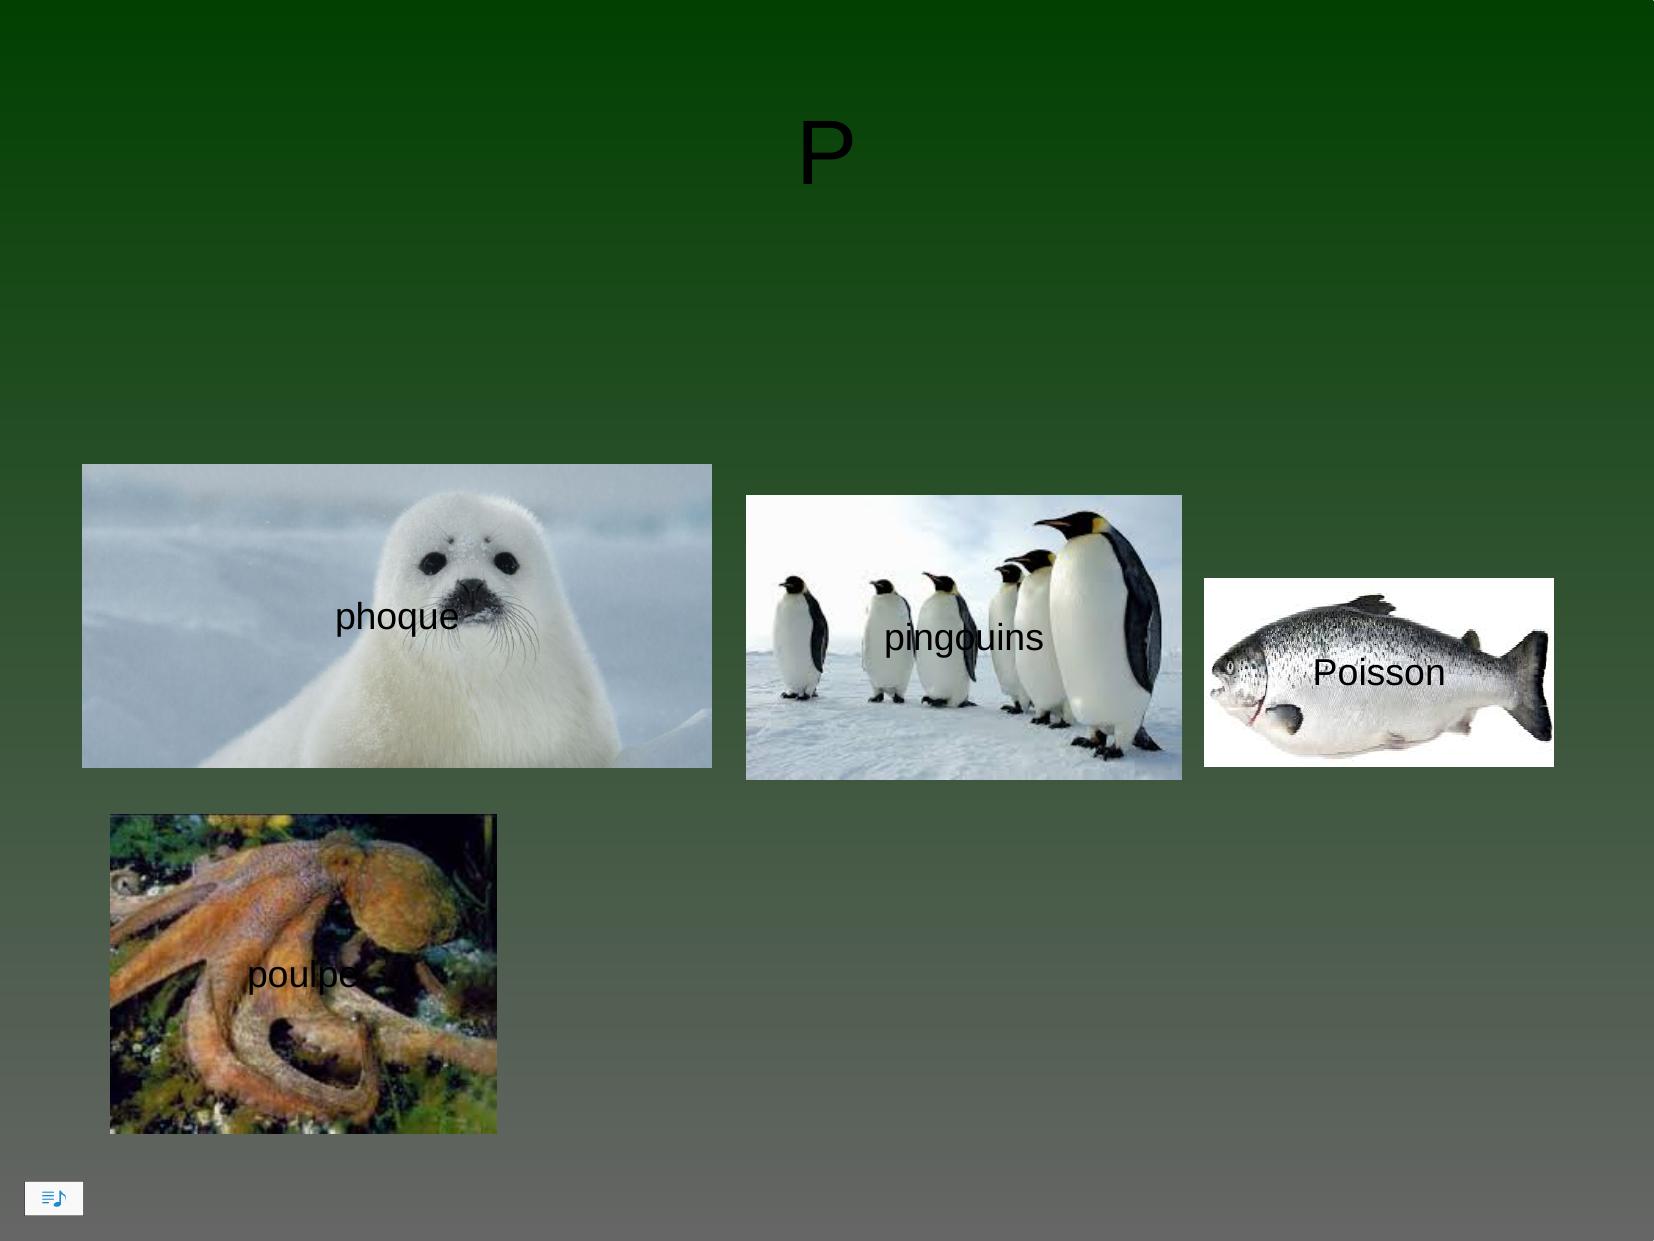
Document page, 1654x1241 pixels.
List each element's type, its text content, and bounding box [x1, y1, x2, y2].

picture [1204, 578, 1554, 767]
text_box [23, 1181, 85, 1217]
title P [82, 49, 1571, 257]
picture [746, 495, 1182, 780]
picture [110, 814, 497, 1134]
picture [82, 464, 712, 768]
